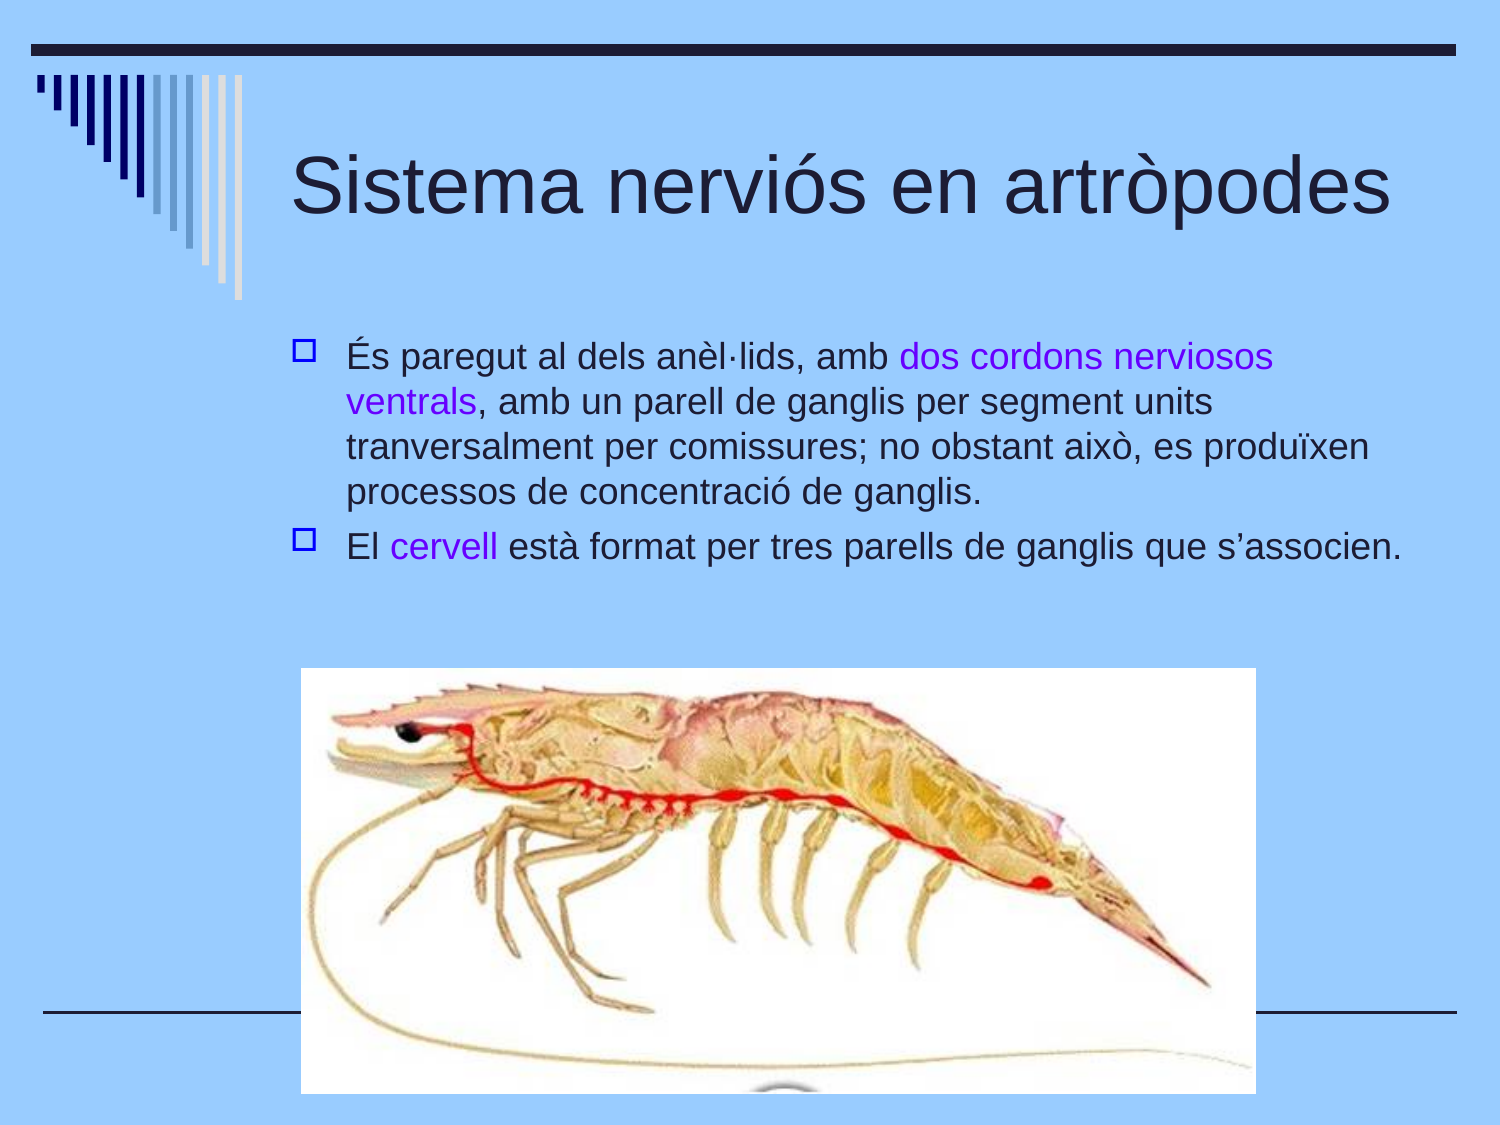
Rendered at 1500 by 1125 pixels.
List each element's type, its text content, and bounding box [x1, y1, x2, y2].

list És paregut al dels anèl·lids, amb dos cordons nerviosos ventrals, amb un parell de ganglis per segment units tranversalment per comissures; no obstant això, es produïxen processos de concentració de ganglis. El cervell està format per tres parells de ganglis que s’associen. [274, 324, 1425, 652]
text_box [301, 668, 1256, 1094]
title Sistema nerviós en artròpodes [274, 75, 1425, 288]
